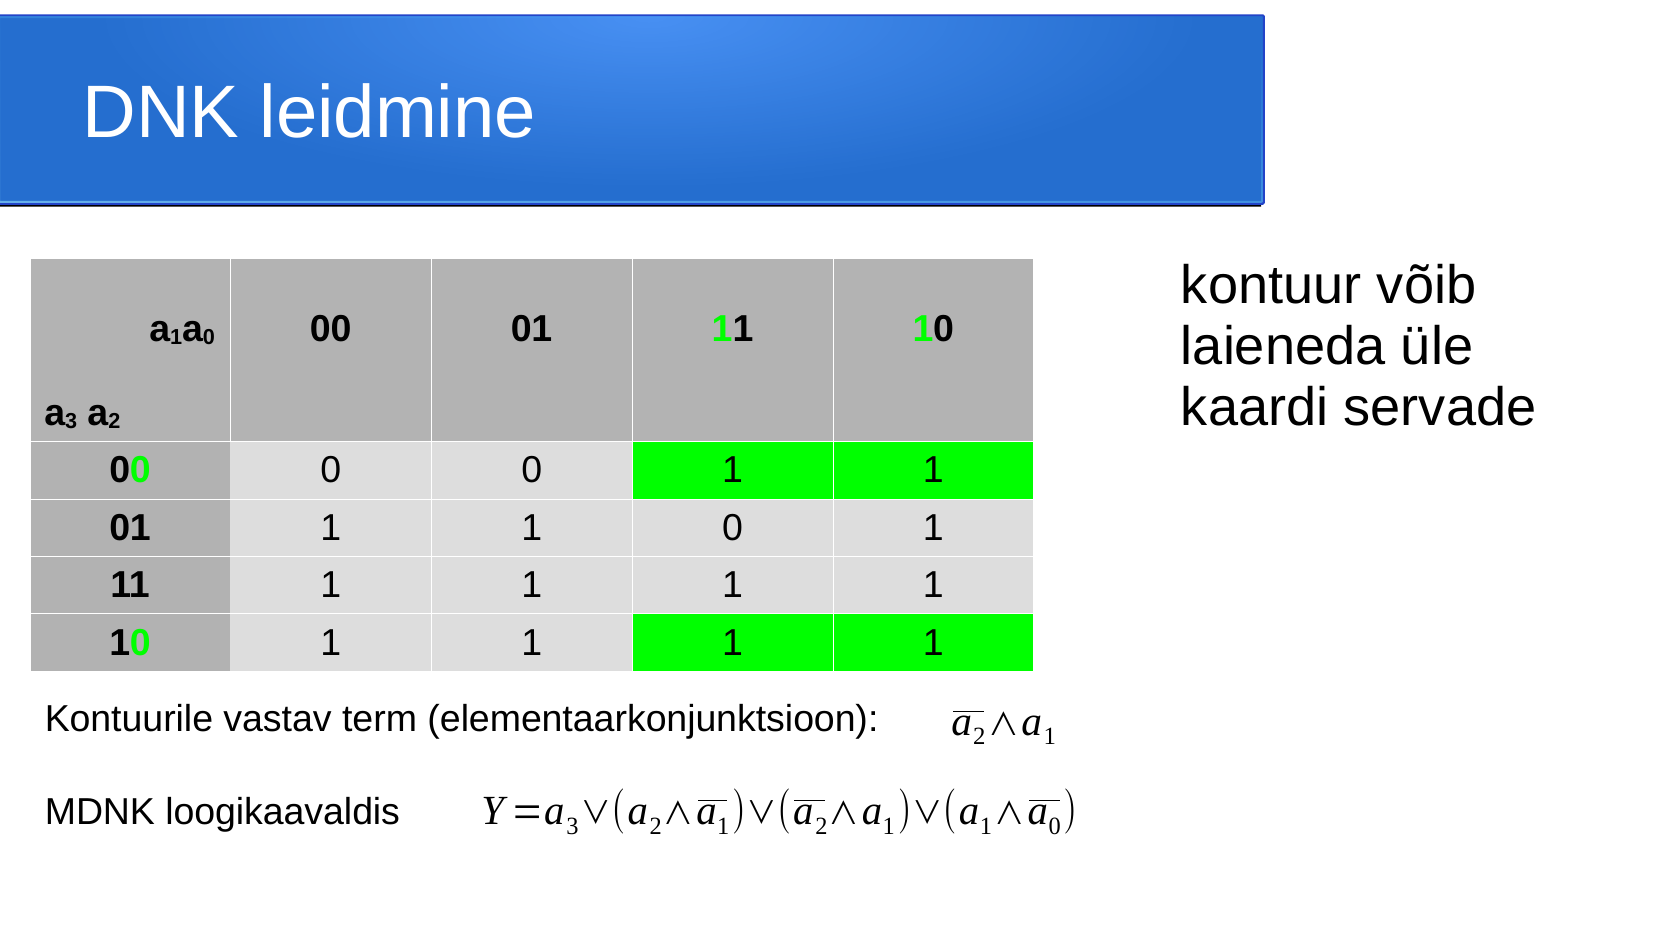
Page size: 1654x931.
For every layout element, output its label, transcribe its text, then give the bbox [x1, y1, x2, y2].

table_cell 1 [633, 442, 833, 499]
table_cell 1 [834, 500, 1033, 556]
table_cell 1 [633, 557, 833, 613]
table_header 10 [834, 259, 1033, 441]
text_box MDNK loogikaavaldis [30, 783, 436, 841]
table_header 01 [432, 259, 632, 441]
chart [945, 698, 1062, 751]
table_cell 1 [633, 614, 833, 671]
chart [475, 787, 1083, 841]
table_cell 00 [31, 442, 230, 499]
table_cell 11 [31, 557, 230, 613]
table_header a1a0 a3 a2 [31, 259, 230, 441]
table_header 00 [231, 259, 431, 441]
title DNK leidmine [82, 35, 1235, 189]
table_cell 1 [230, 614, 431, 671]
table_cell 0 [432, 442, 632, 499]
table_cell 0 [633, 500, 833, 556]
table_cell 01 [31, 500, 230, 556]
table_cell 10 [31, 614, 230, 671]
list kontuur võib laieneda üle kaardi servade [1110, 255, 1571, 764]
table_cell 1 [432, 614, 632, 671]
table_cell 1 [834, 557, 1033, 613]
table_cell 0 [230, 442, 431, 499]
table_cell 1 [834, 442, 1033, 499]
table_cell 1 [230, 557, 431, 613]
table_cell 1 [432, 500, 632, 556]
table_header 11 [633, 259, 833, 441]
table_cell 1 [834, 614, 1033, 671]
table_cell 1 [230, 500, 431, 556]
table_cell 1 [432, 557, 632, 613]
text_box Kontuurile vastav term (elementaarkonjunktsioon): [30, 690, 978, 789]
